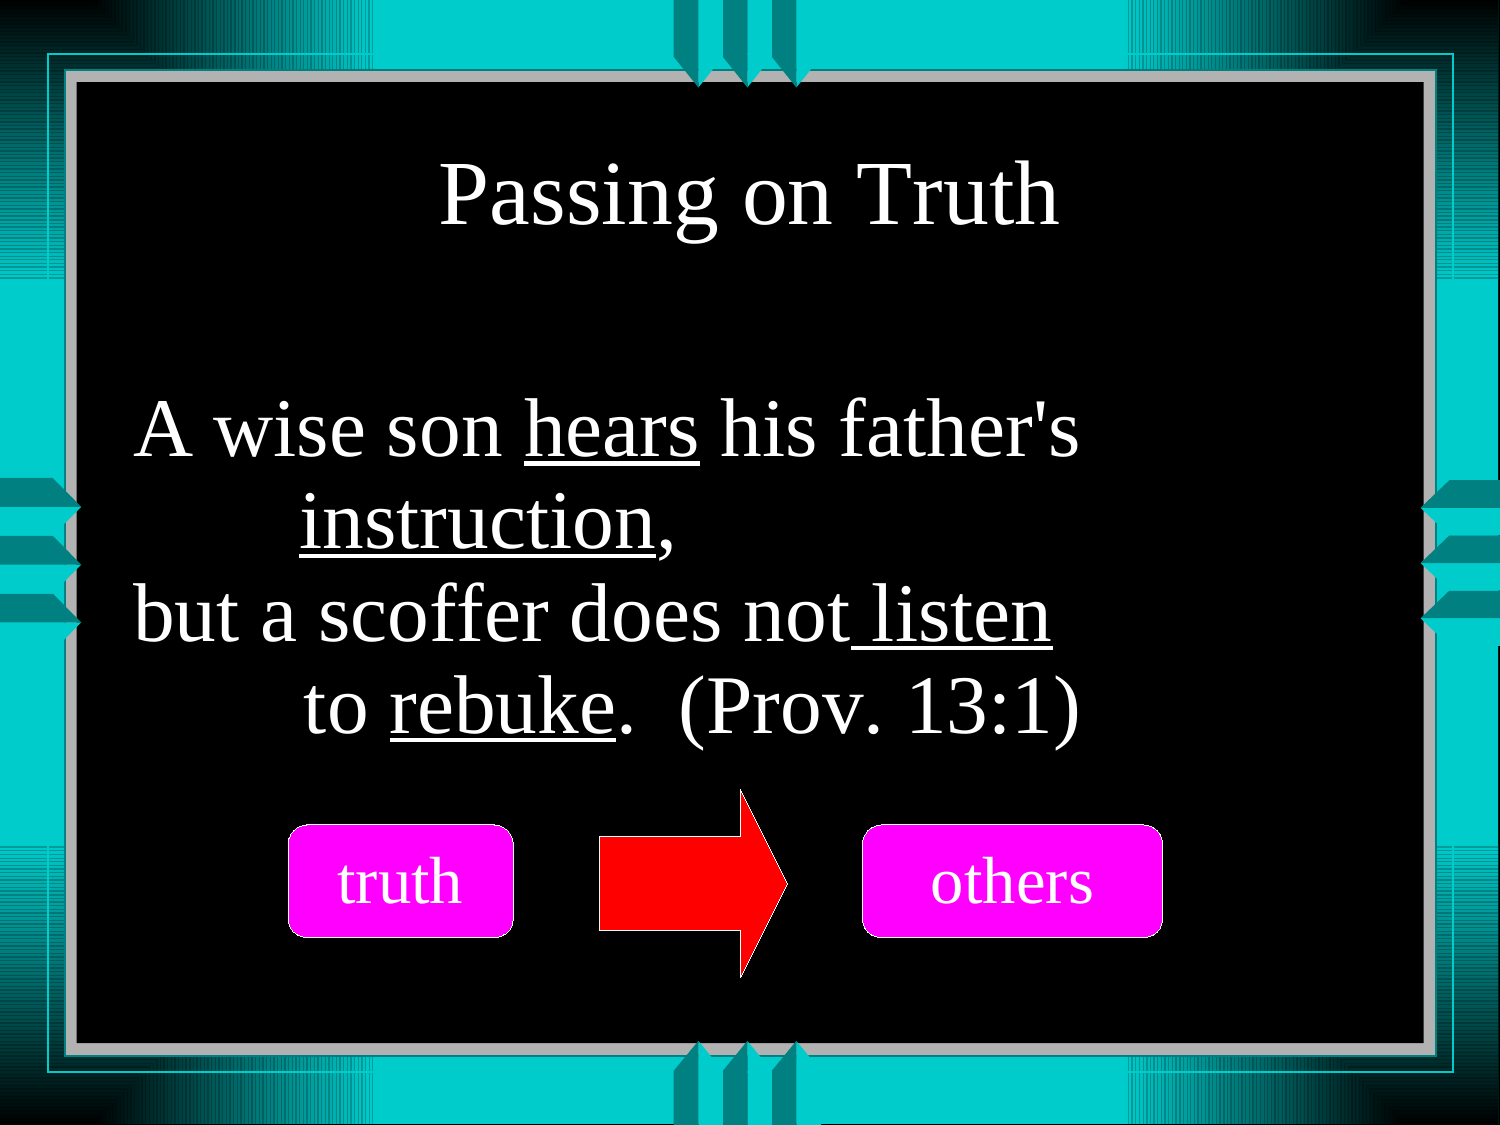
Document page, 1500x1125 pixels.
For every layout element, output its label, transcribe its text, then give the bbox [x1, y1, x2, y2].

text_box [599, 789, 788, 978]
text_box A wise son hears his father's instruction, but a scoffer does not listen to rebuke. (Prov. 13:1) [118, 375, 1426, 759]
title Passing on Truth [112, 99, 1388, 288]
text_box others [862, 824, 1163, 938]
text_box truth [288, 824, 514, 938]
